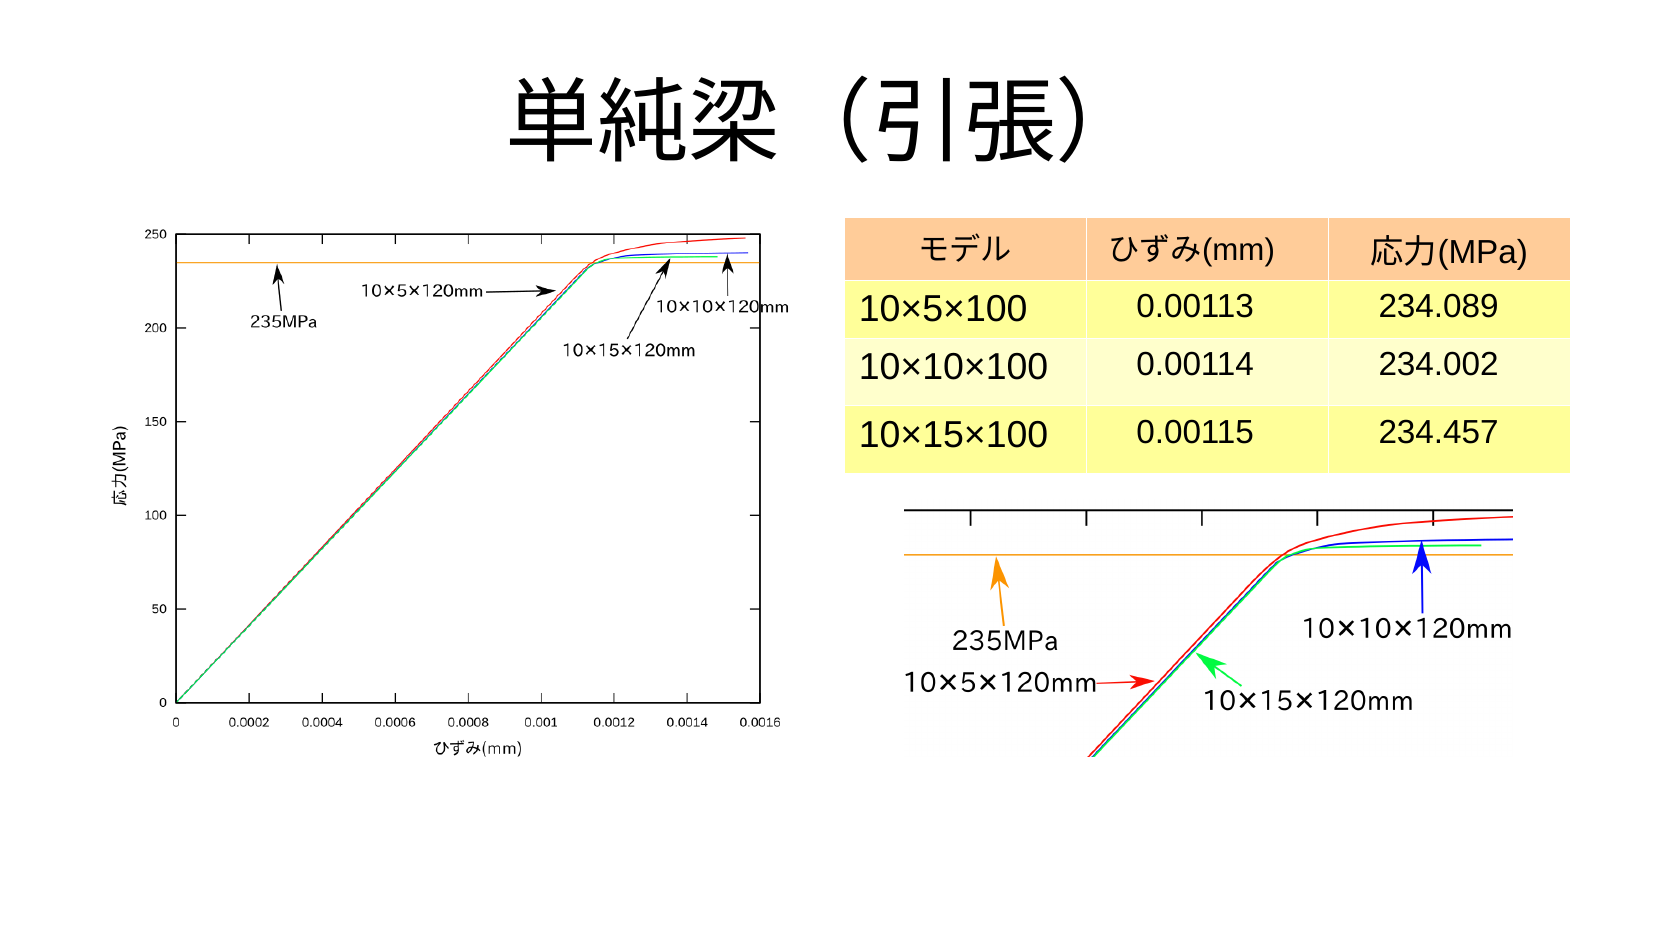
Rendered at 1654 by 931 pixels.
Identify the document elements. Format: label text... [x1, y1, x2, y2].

table_cell 234.002 [1329, 339, 1570, 405]
table_header 応力(MPa) [1329, 218, 1570, 280]
picture [101, 217, 790, 758]
table_cell 0.00115 [1087, 406, 1328, 473]
table_header ひずみ(mm) [1087, 218, 1328, 280]
picture [904, 499, 1513, 757]
table_cell 0.00113 [1087, 281, 1328, 338]
table_cell 10×15×100 [845, 406, 1086, 473]
table_cell 234.089 [1329, 281, 1570, 338]
title 単純梁（引張） [82, 37, 1571, 193]
table_cell 0.00114 [1087, 339, 1328, 405]
table_cell 10×5×100 [845, 281, 1086, 338]
table_header モデル [845, 218, 1086, 280]
table_cell 234.457 [1329, 406, 1570, 473]
table_cell 10×10×100 [845, 339, 1086, 405]
